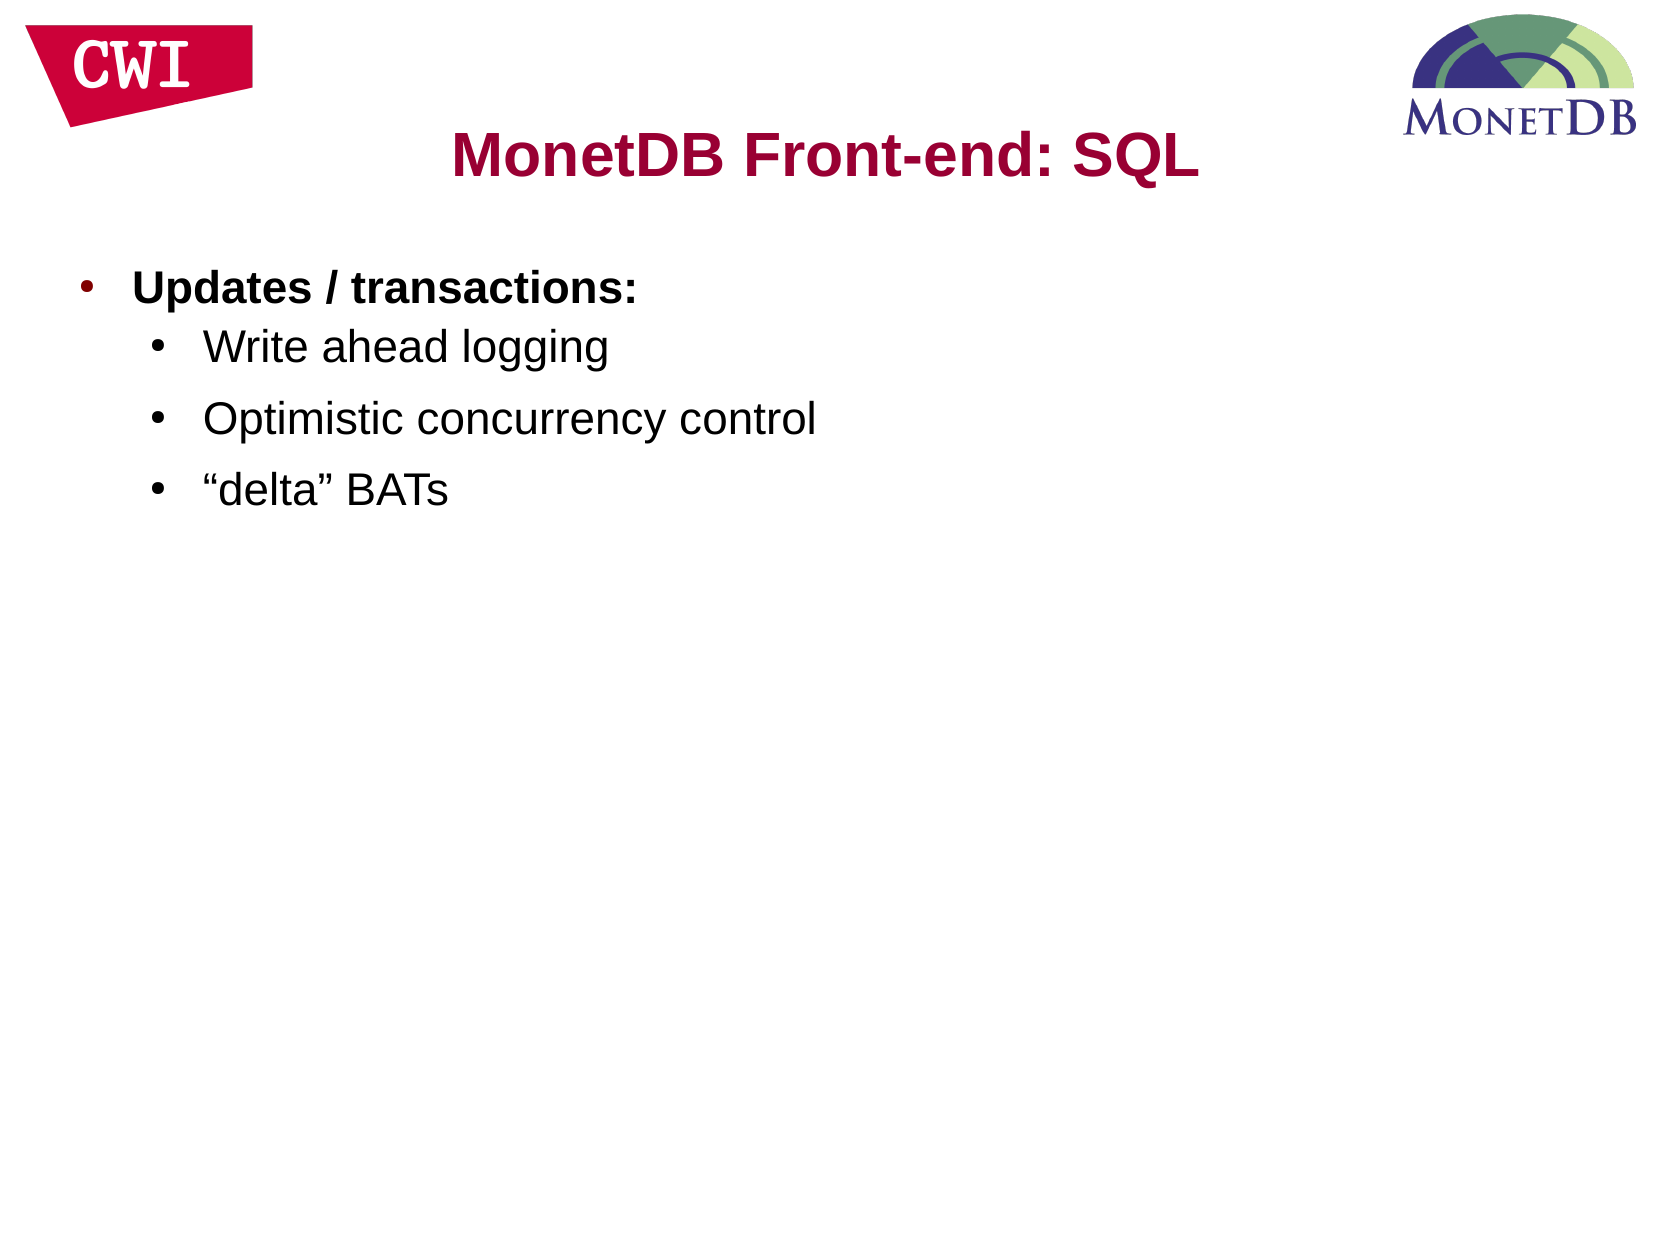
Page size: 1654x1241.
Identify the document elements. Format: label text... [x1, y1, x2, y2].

picture [1403, 14, 1636, 105]
text_box MonetDB Front-end: SQL [0, 105, 1654, 210]
list Updates / transactions: Write ahead logging Optimistic concurrency control “delta” BATs [46, 258, 1654, 1067]
picture [0, 0, 278, 105]
